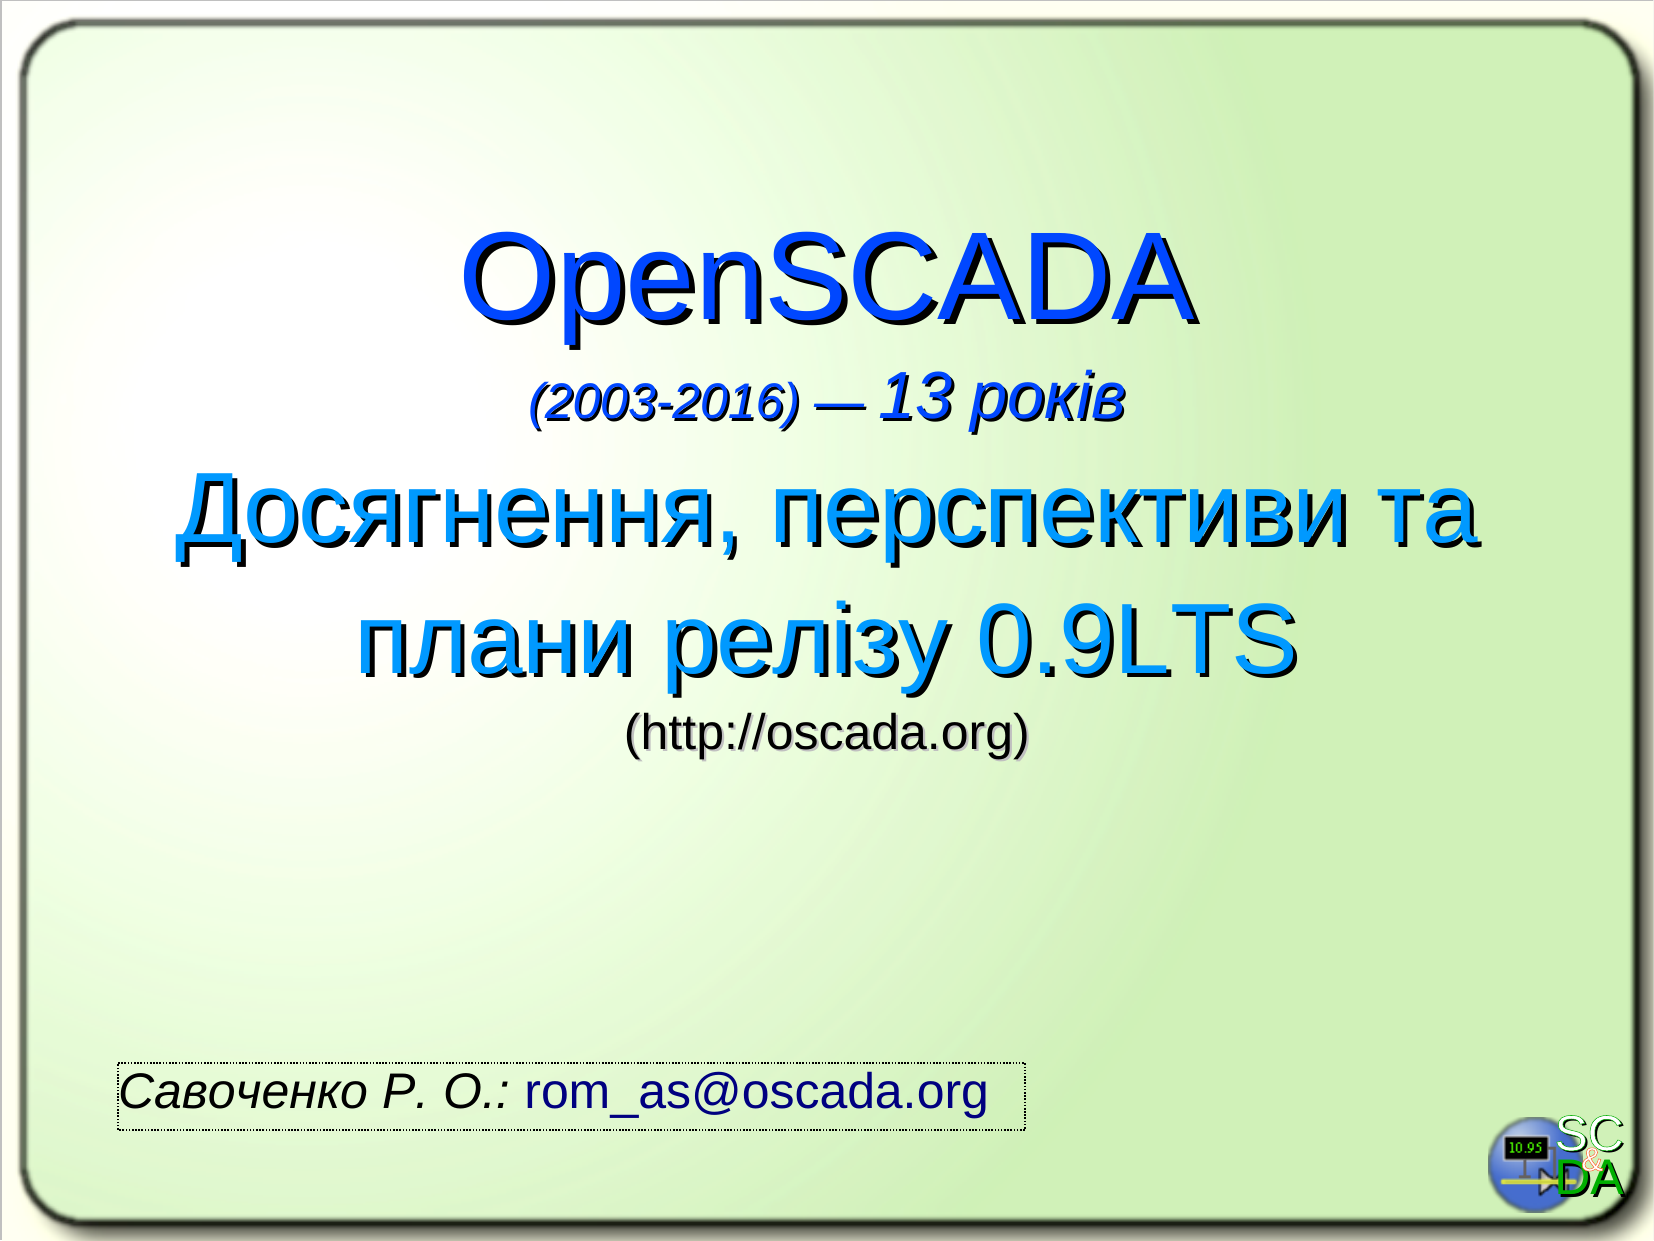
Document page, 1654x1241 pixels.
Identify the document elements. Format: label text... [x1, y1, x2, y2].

picture [1565, 1166, 1583, 1190]
text_box Савоченко Р. О.: rom_as@oscada.org [118, 1062, 1025, 1131]
picture [1488, 1117, 1583, 1213]
title OpenSCADA (2003-2016) — 13 років Досягнення, перспективи та плани релізу 0.9LTS (http://oscada.org) [43, 170, 1611, 772]
picture [1564, 1121, 1583, 1133]
